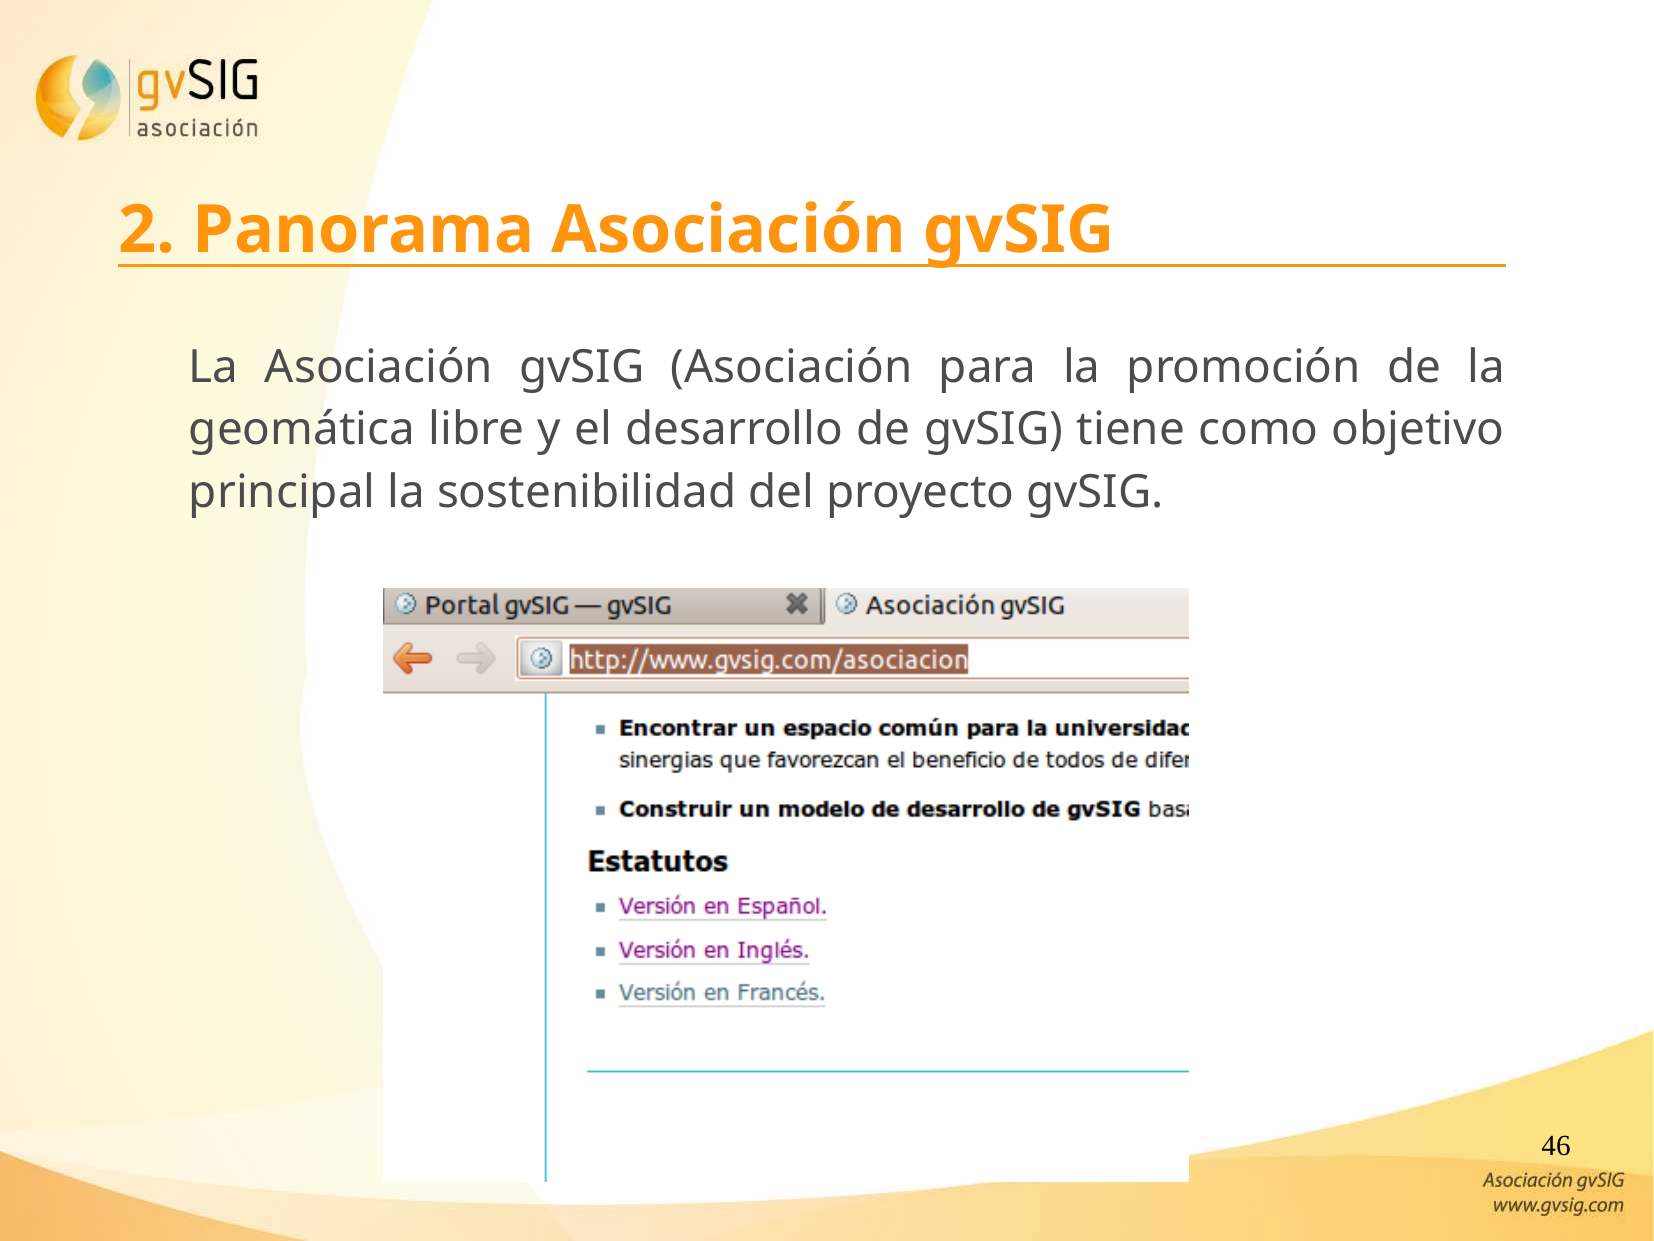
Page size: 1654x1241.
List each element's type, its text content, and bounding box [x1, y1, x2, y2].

picture [0, 0, 1654, 1241]
list La Asociación gvSIG (Asociación para la promoción de la geomática libre y el desarrollo de gvSIG) tiene como objetivo principal la sostenibilidad del proyecto gvSIG. [118, 333, 1506, 562]
title 2. Panorama Asociación gvSIG [118, 177, 1607, 276]
